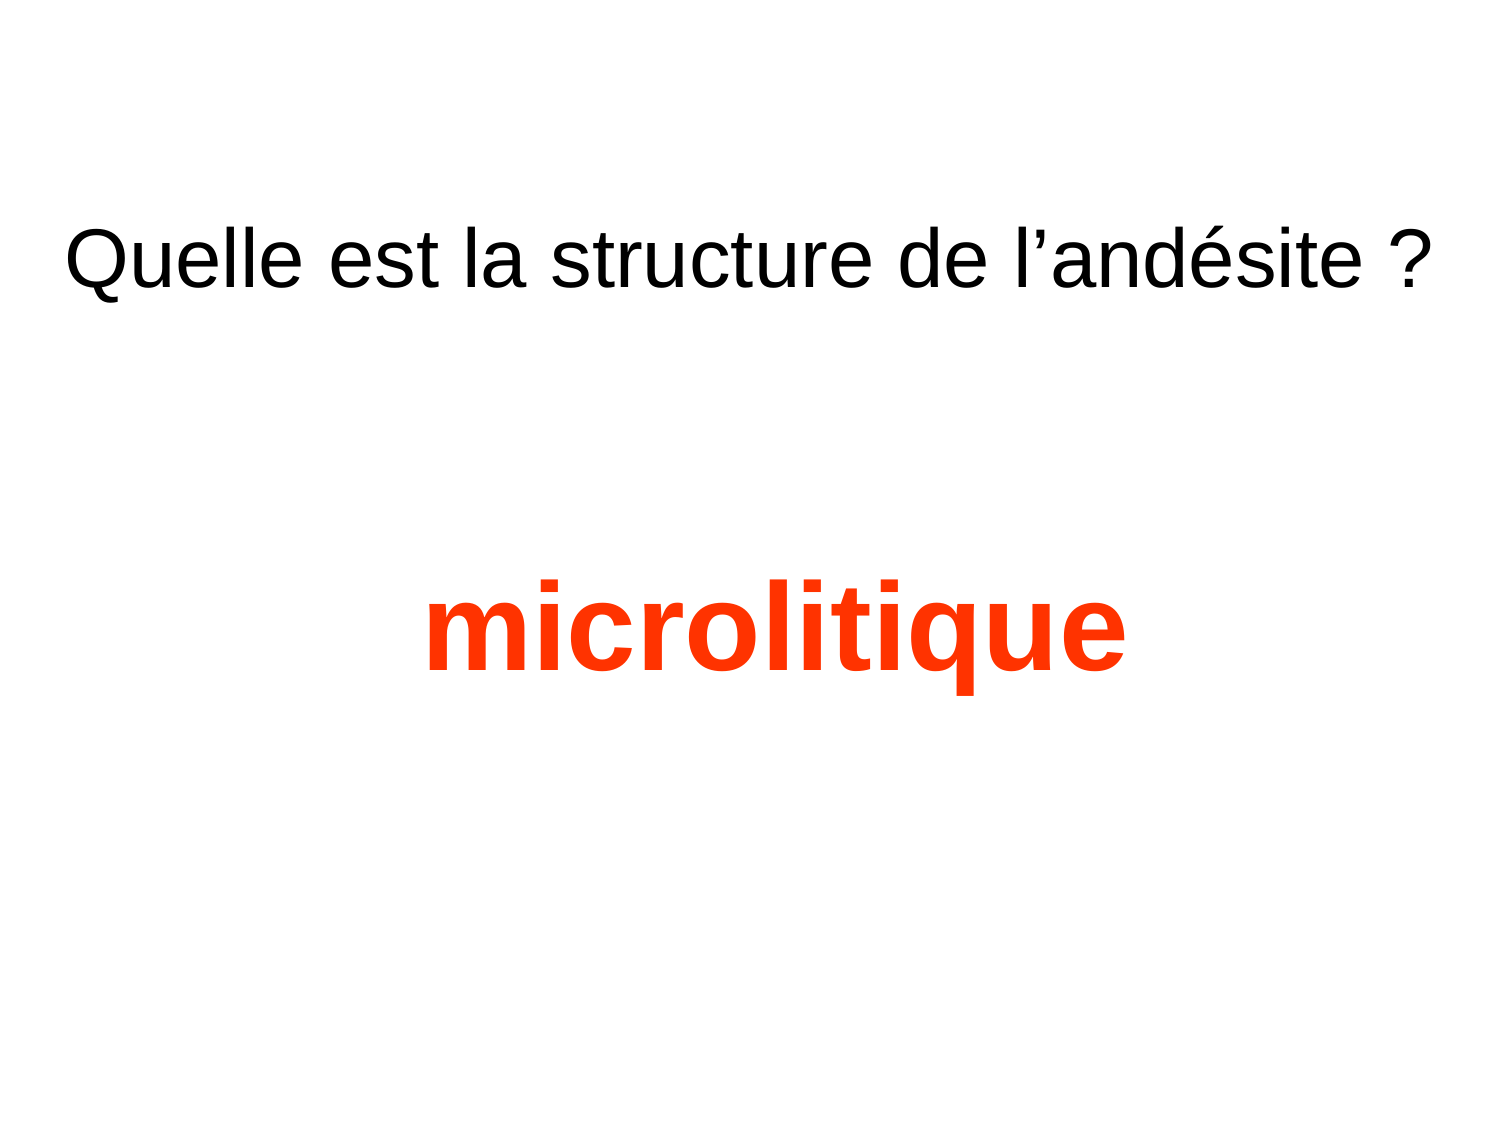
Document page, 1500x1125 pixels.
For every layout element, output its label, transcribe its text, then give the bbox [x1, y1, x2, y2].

title Quelle est la structure de l’andésite ? [0, 160, 1500, 349]
text_box microlitique [100, 527, 1451, 715]
